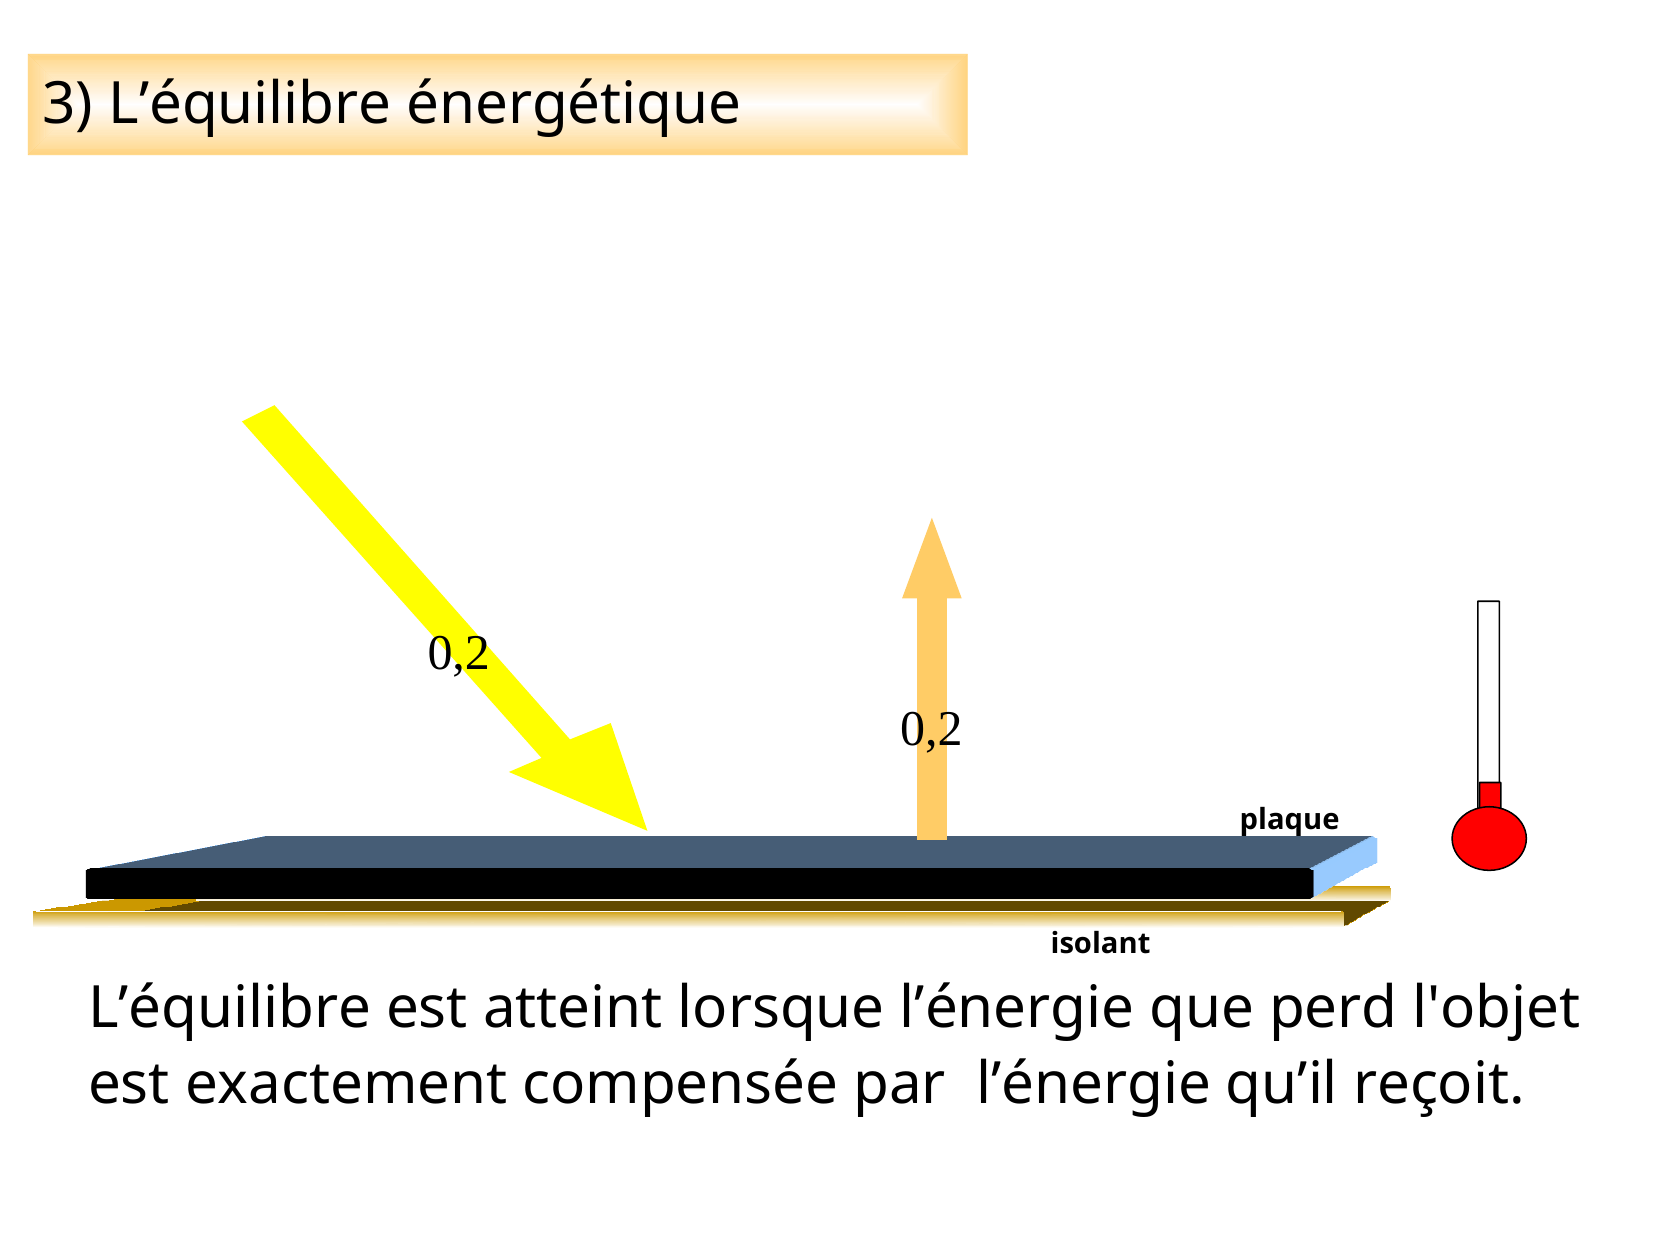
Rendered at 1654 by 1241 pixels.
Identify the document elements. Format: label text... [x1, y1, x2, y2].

text_box [1470, 601, 1527, 871]
text_box L’équilibre est atteint lorsque l’énergie que perd l'objet est exactement compensée par l’énergie qu’il reçoit. [73, 958, 1611, 1201]
text_box [478, 680, 646, 826]
text_box [917, 763, 947, 840]
text_box 0,2 [899, 693, 990, 763]
text_box 3) L’équilibre énergétique [27, 53, 967, 155]
text_box [241, 405, 461, 630]
text_box plaque [1224, 791, 1477, 866]
text_box [27, 53, 968, 156]
picture [21, 826, 1406, 938]
text_box isolant [1035, 915, 1288, 990]
text_box [902, 517, 962, 693]
text_box 0,2 [427, 616, 518, 687]
